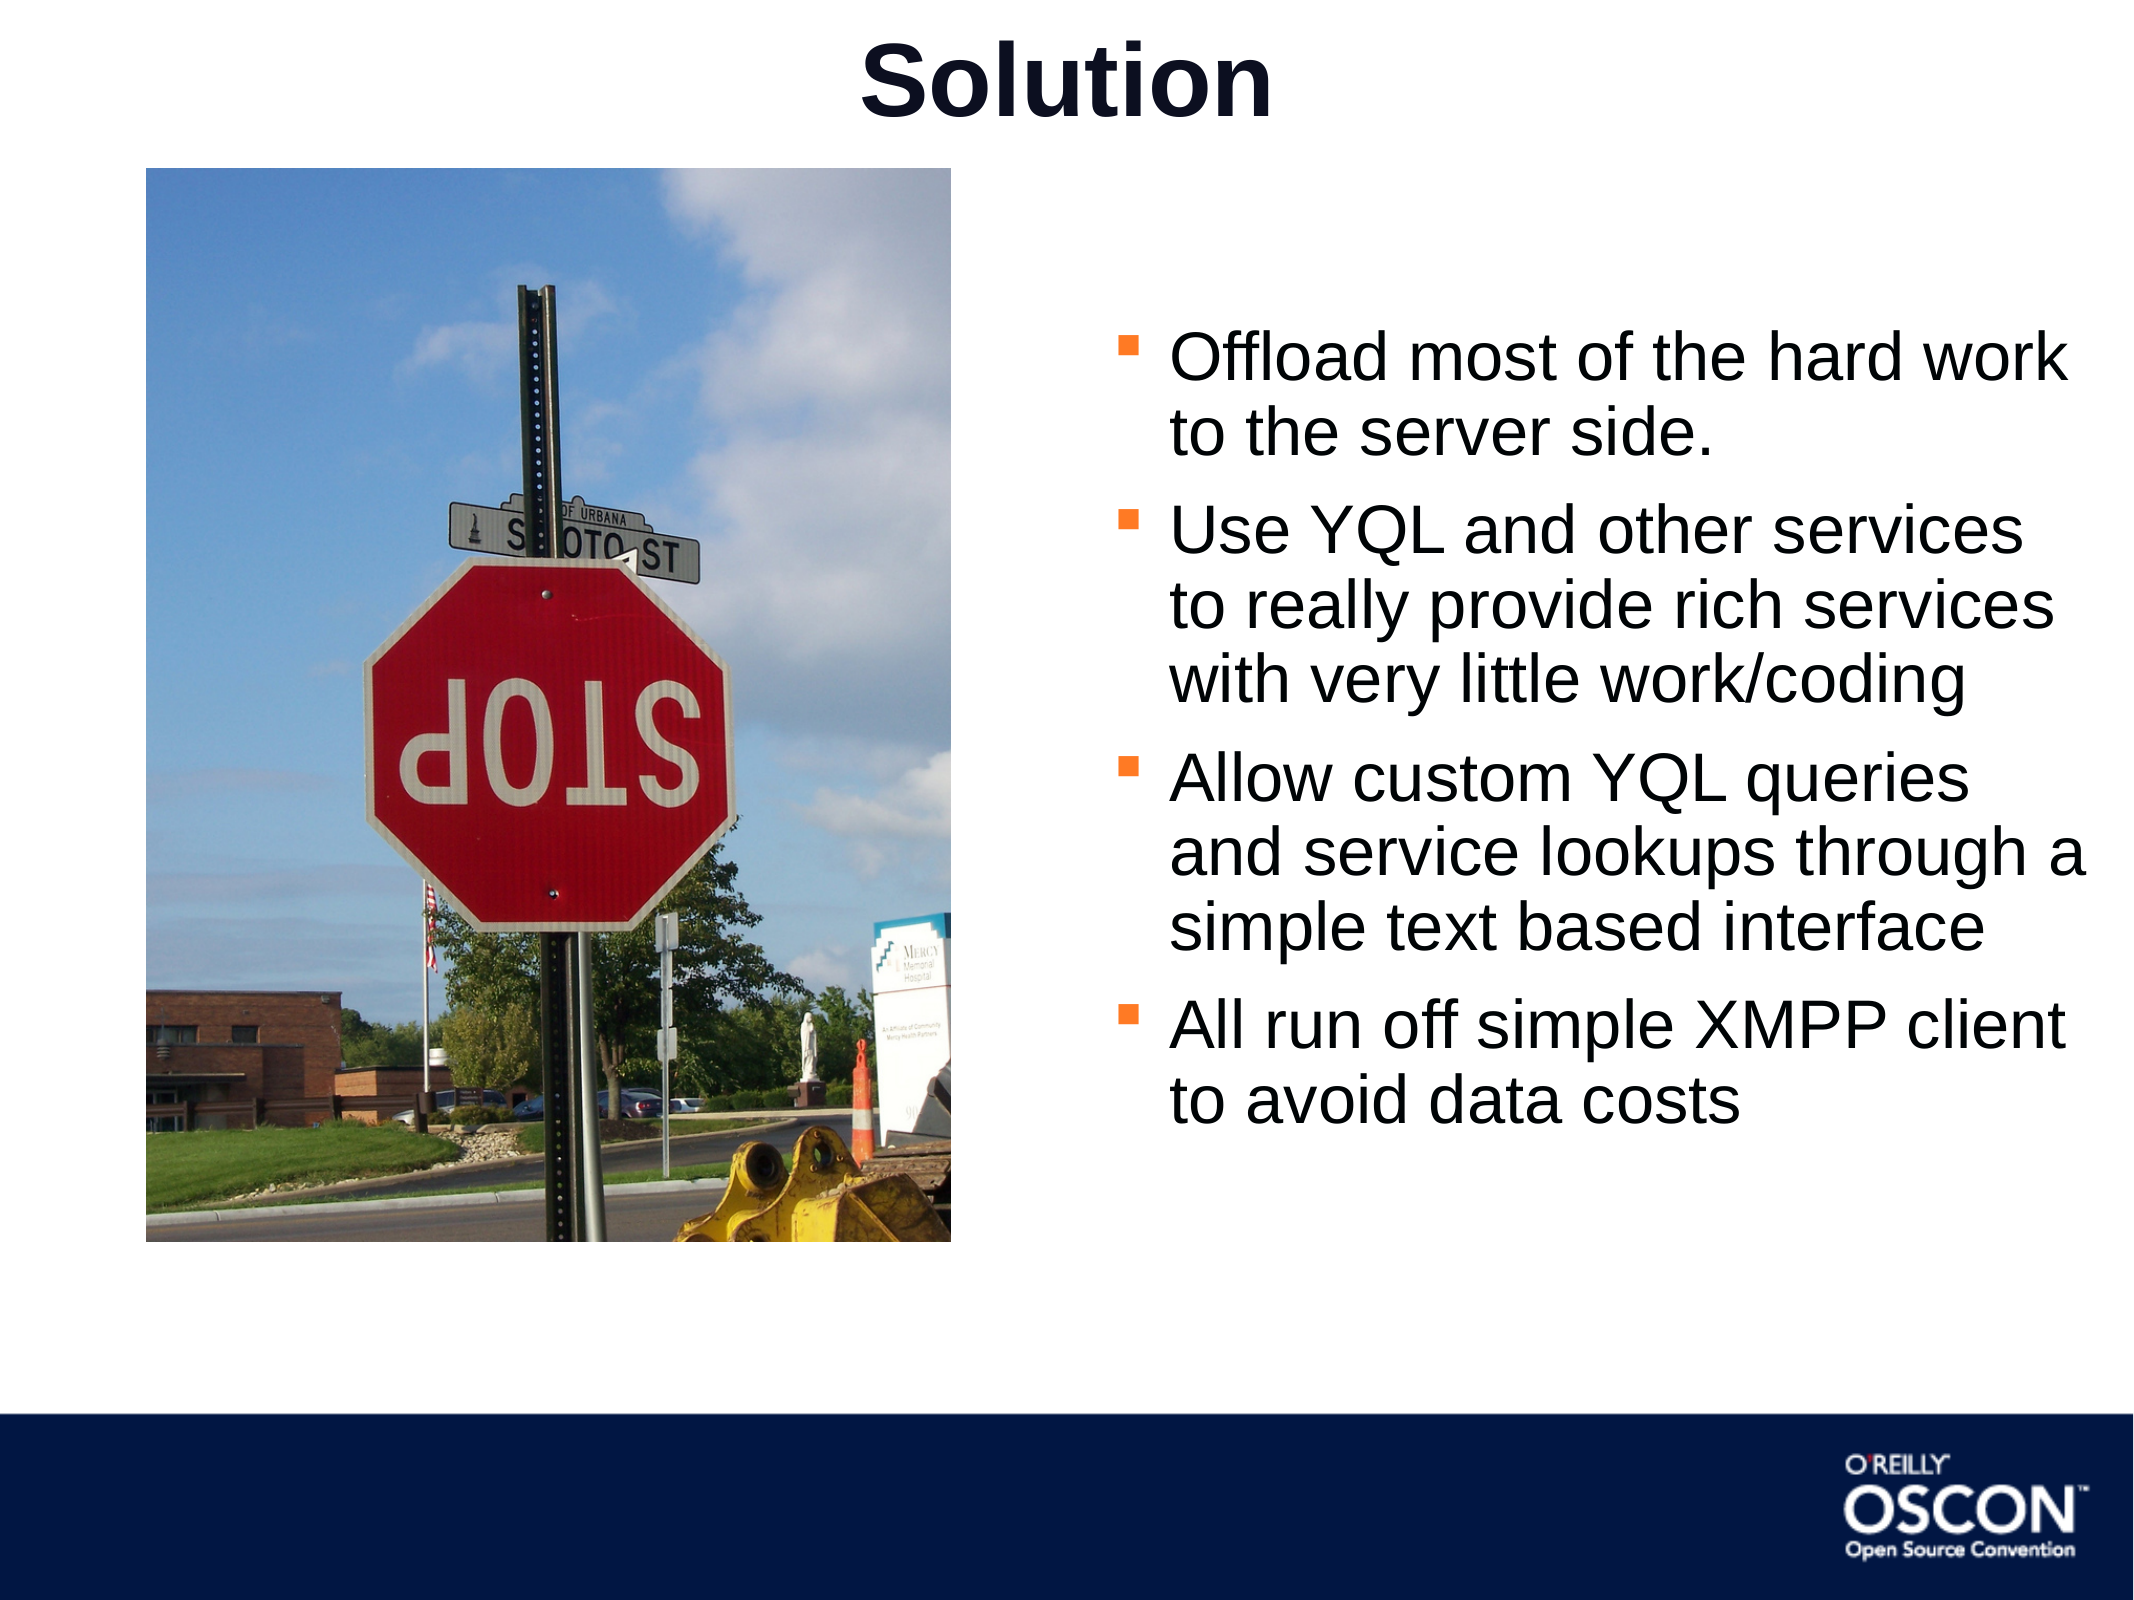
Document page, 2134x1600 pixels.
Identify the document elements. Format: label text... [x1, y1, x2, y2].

picture [0, 0, 2134, 1600]
list Offload most of the hard work to the server side. Use YQL and other services to really provide rich services with very little work/coding Allow custom YQL queries and service lookups through a simple text based interface All run off simple XMPP client to avoid data costs [1098, 313, 2101, 1388]
title Solution [41, 0, 2094, 152]
